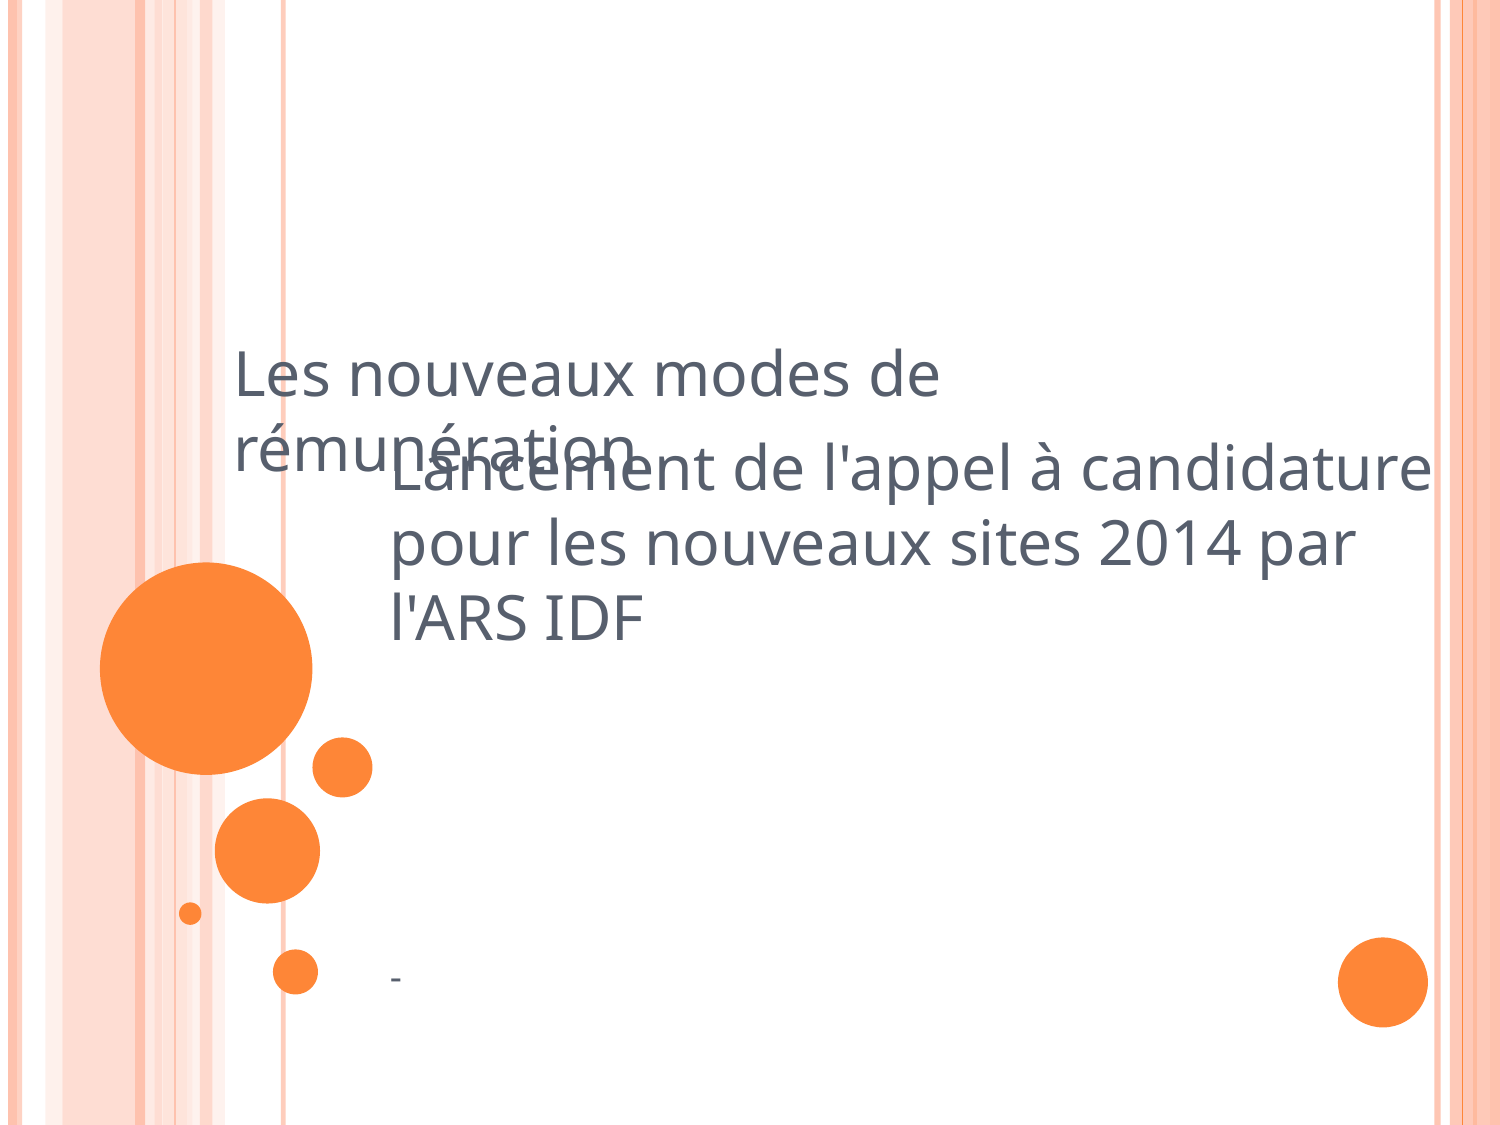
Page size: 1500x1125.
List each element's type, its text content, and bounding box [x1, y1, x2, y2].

title Lancement de l'appel à candidature pour les nouveaux sites 2014 par l'ARS IDF - [375, 420, 1471, 976]
subtitle Les nouveaux modes de rémunération [218, 326, 1341, 539]
